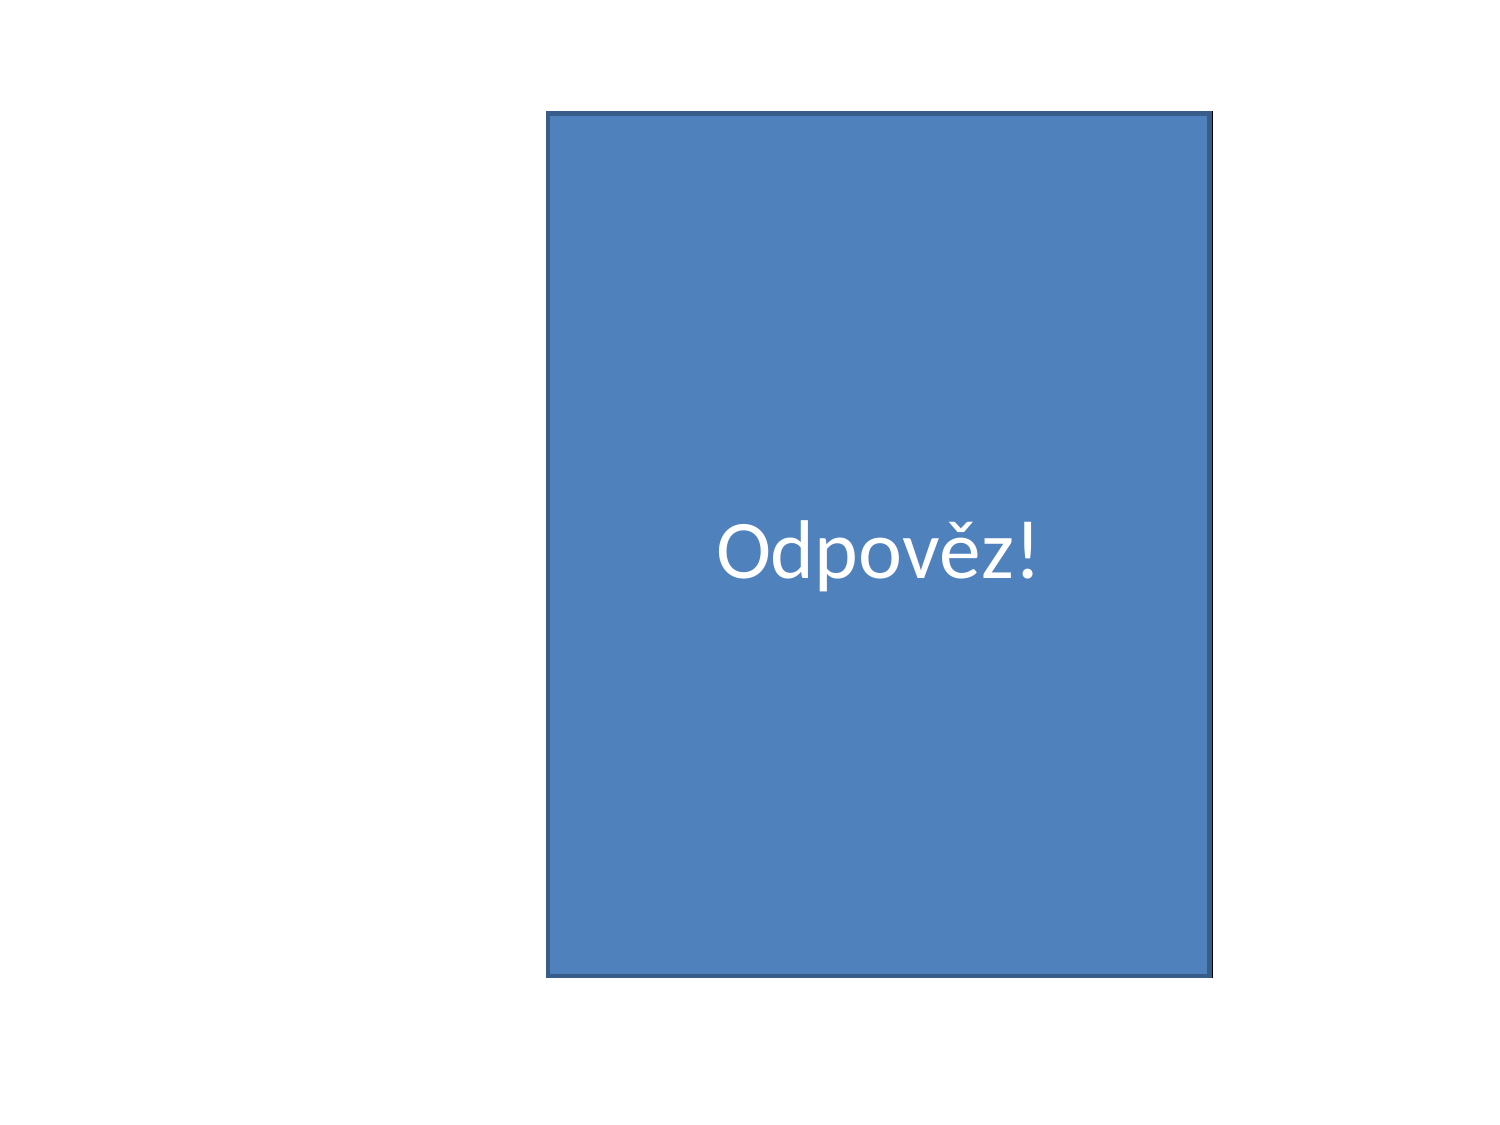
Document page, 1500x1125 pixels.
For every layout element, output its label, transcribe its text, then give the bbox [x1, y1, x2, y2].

text_box Odpověz! [548, 113, 1210, 977]
